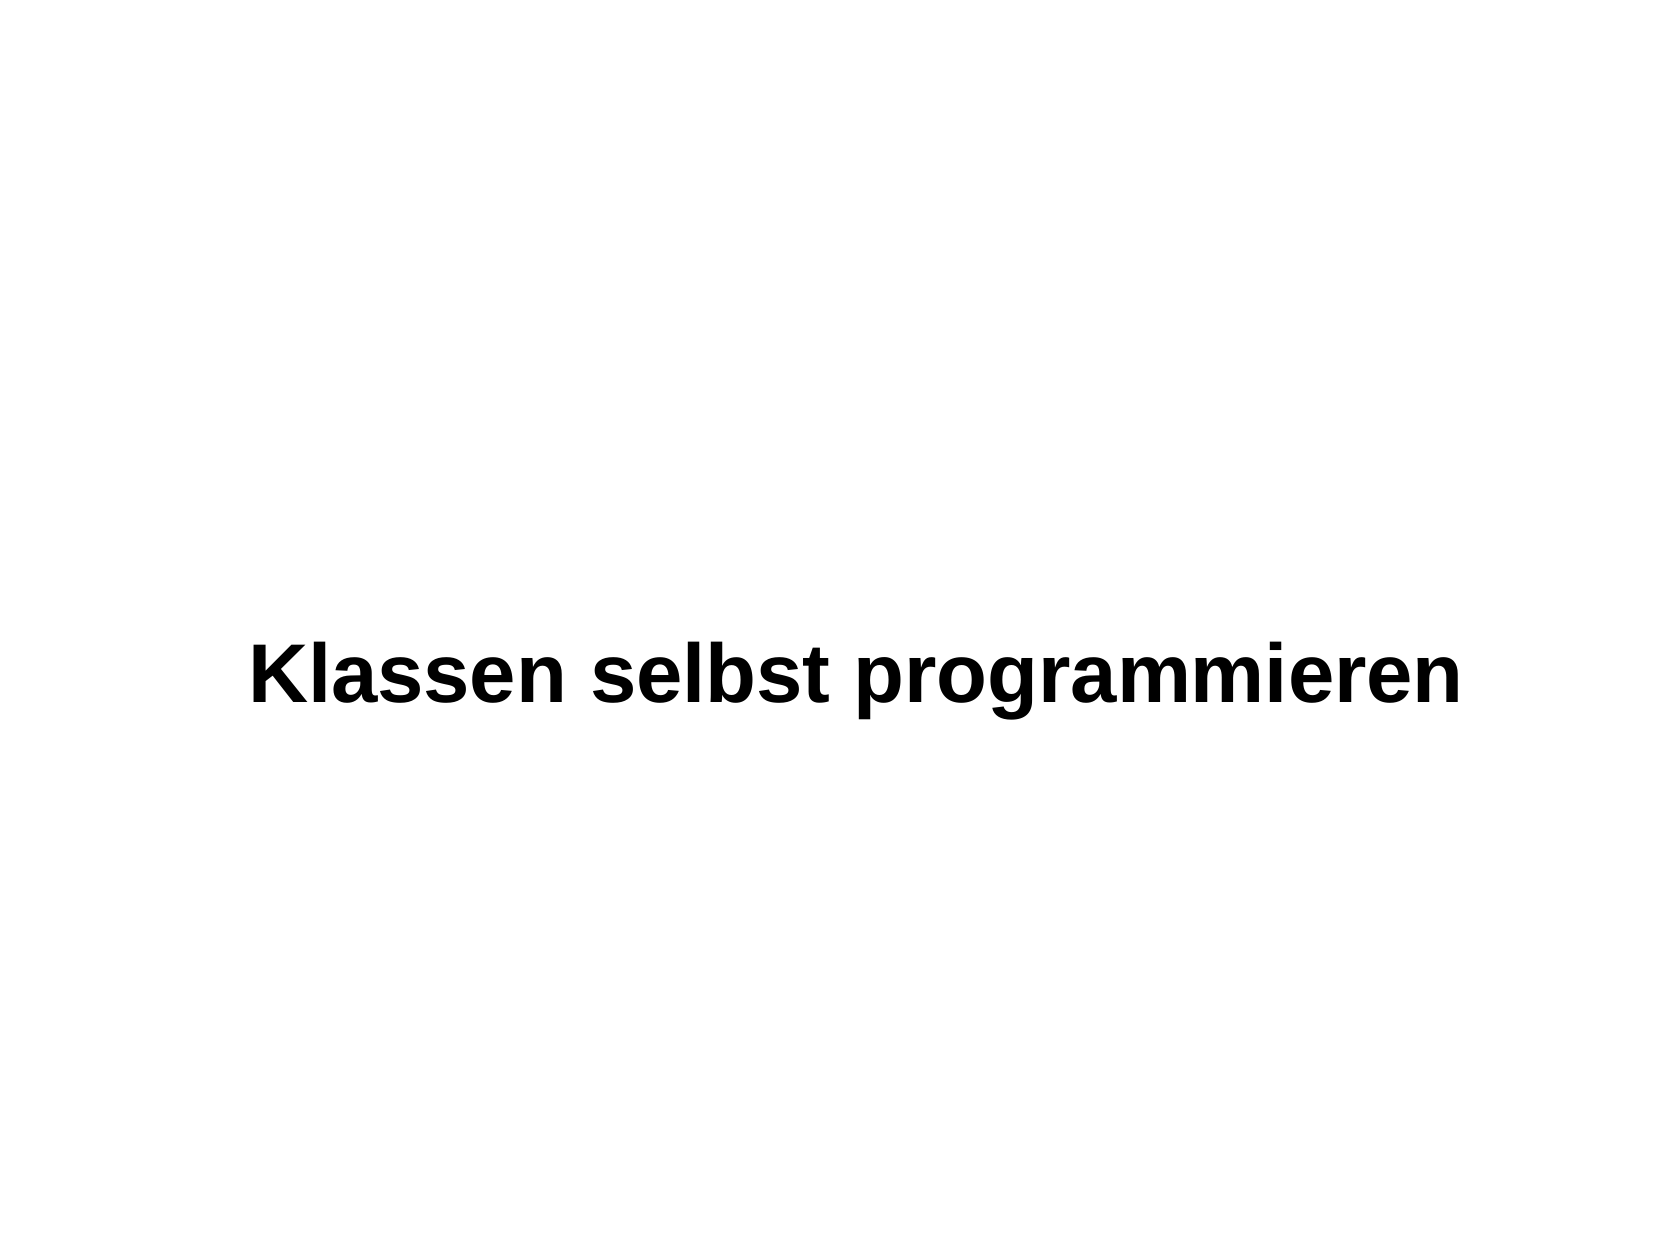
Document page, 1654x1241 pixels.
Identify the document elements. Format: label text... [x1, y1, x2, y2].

text_box Klassen selbst programmieren [118, 620, 1595, 728]
